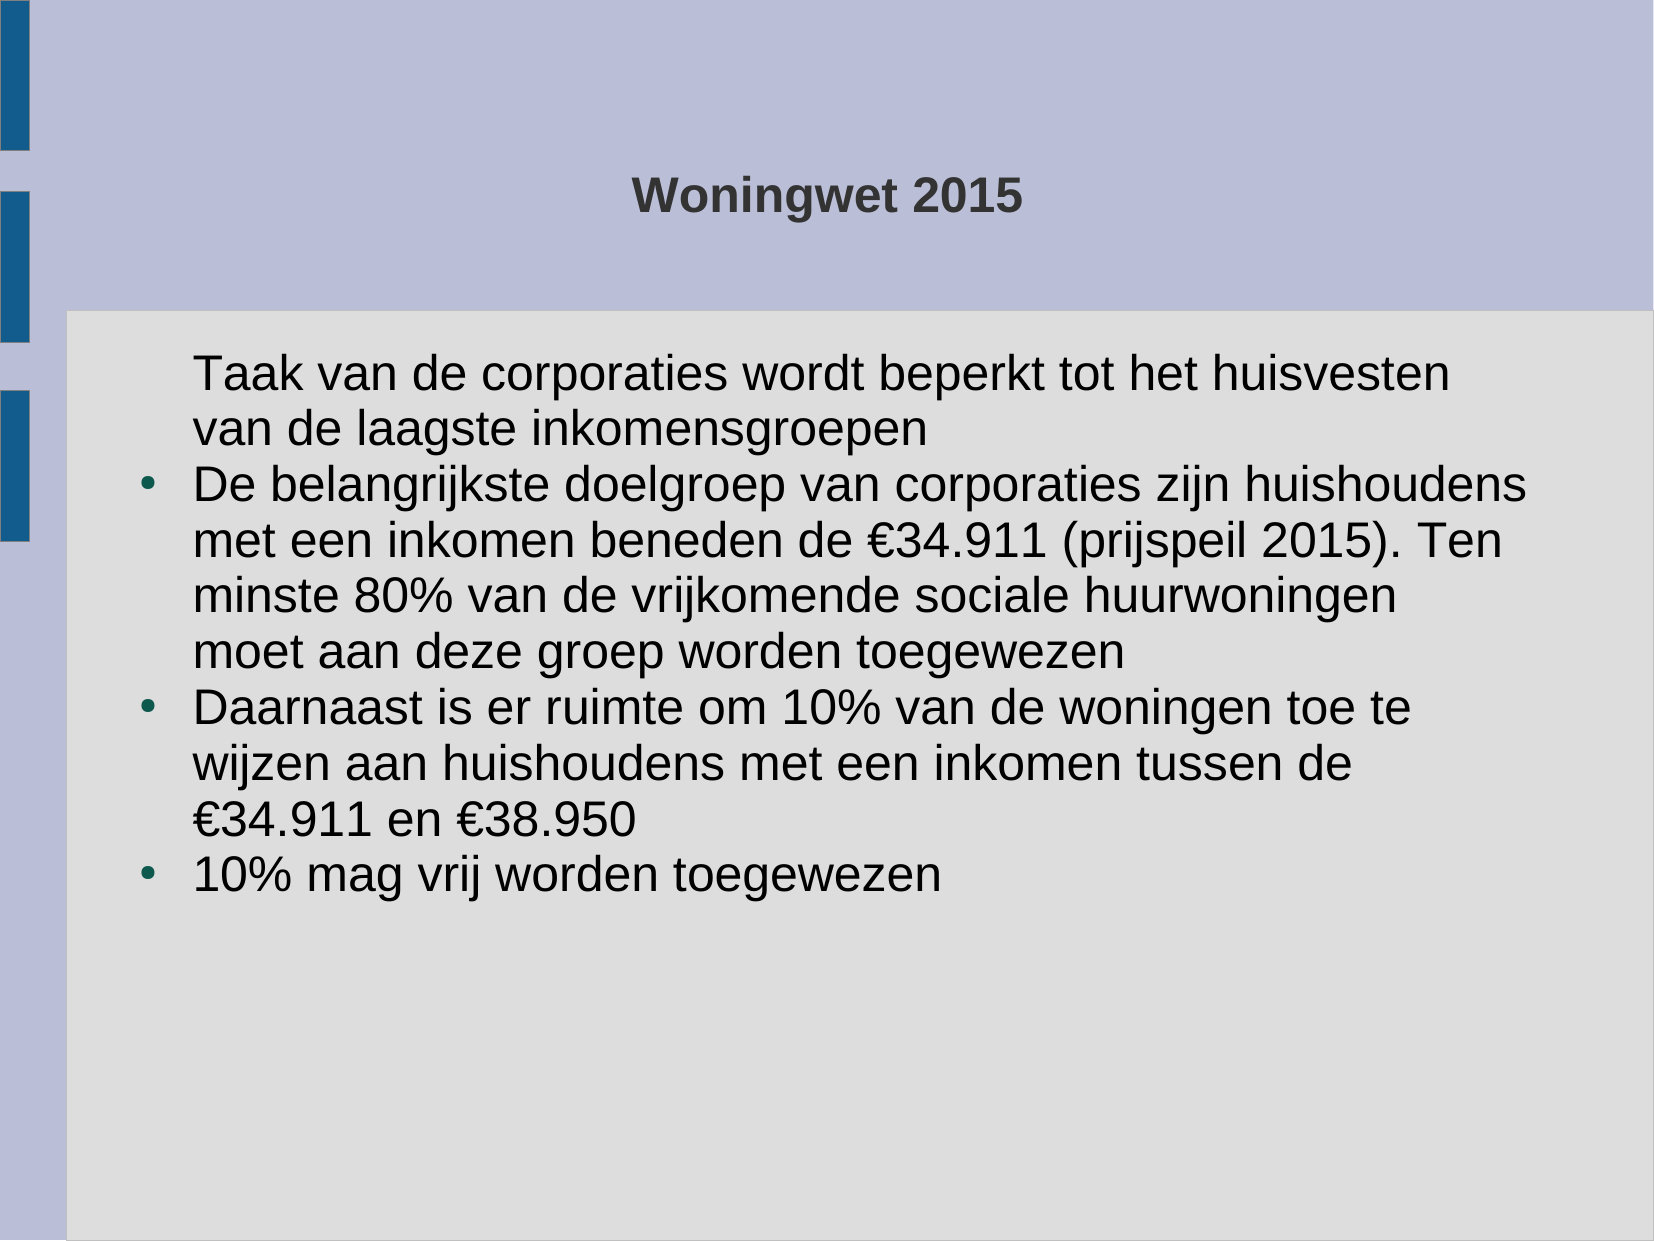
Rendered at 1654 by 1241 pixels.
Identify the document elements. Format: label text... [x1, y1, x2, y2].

list Taak van de corporaties wordt beperkt tot het huisvesten van de laagste inkomensgroepen De belangrijkste doelgroep van corporaties zijn huishoudens met een inkomen beneden de €34.911 (prijspeil 2015). Ten minste 80% van de vrijkomende sociale huurwoningen moet aan deze groep worden toegewezen Daarnaast is er ruimte om 10% van de woningen toe te wijzen aan huishoudens met een inkomen tussen de €34.911 en €38.950 10% mag vrij worden toegewezen [121, 344, 1534, 1127]
title Woningwet 2015 [121, 91, 1534, 299]
